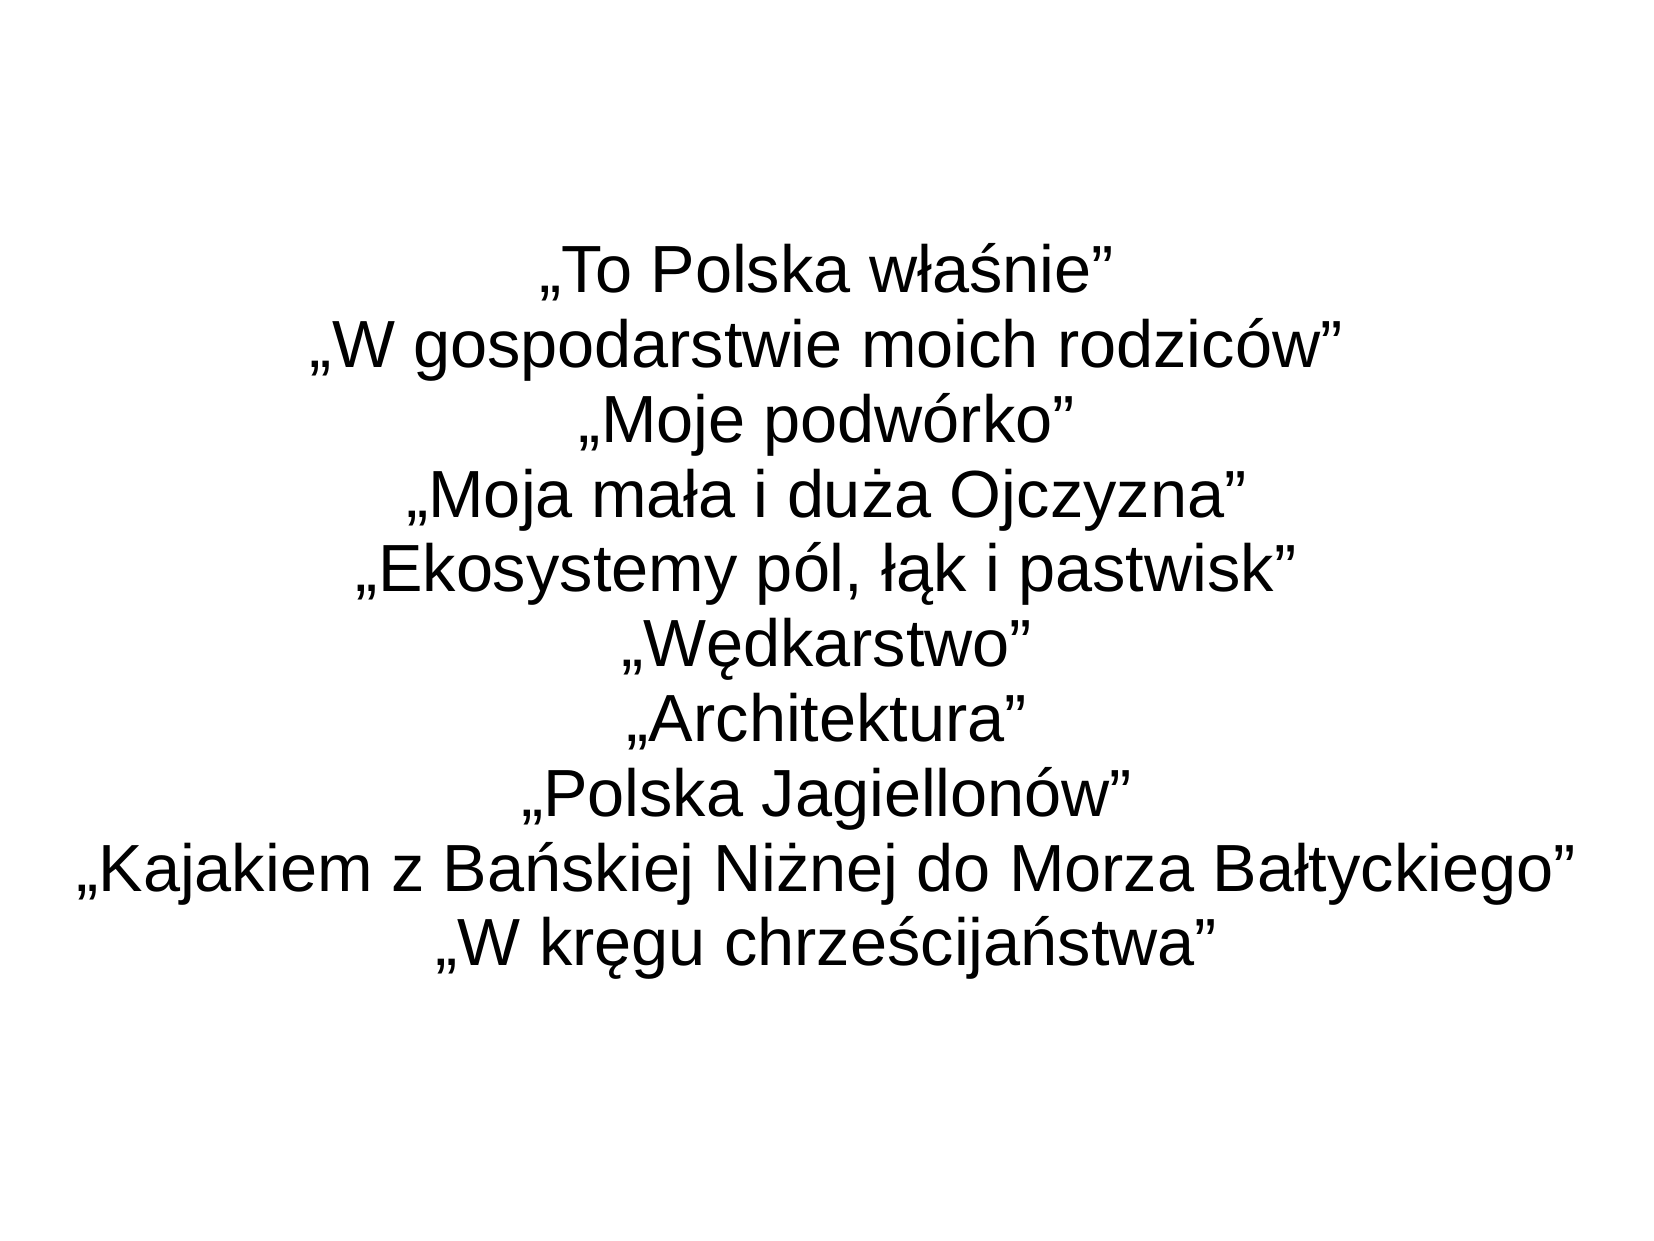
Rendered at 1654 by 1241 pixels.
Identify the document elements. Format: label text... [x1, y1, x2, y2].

subtitle „To Polska właśnie” „W gospodarstwie moich rodziców” „Moje podwórko” „Moja mała i duża Ojczyzna” „Ekosystemy pól, łąk i pastwisk” „Wędkarstwo” „Architektura” „Polska Jagiellonów” „Kajakiem z Bańskiej Niżnej do Morza Bałtyckiego” „W kręgu chrześcijaństwa” [0, 0, 1654, 1241]
